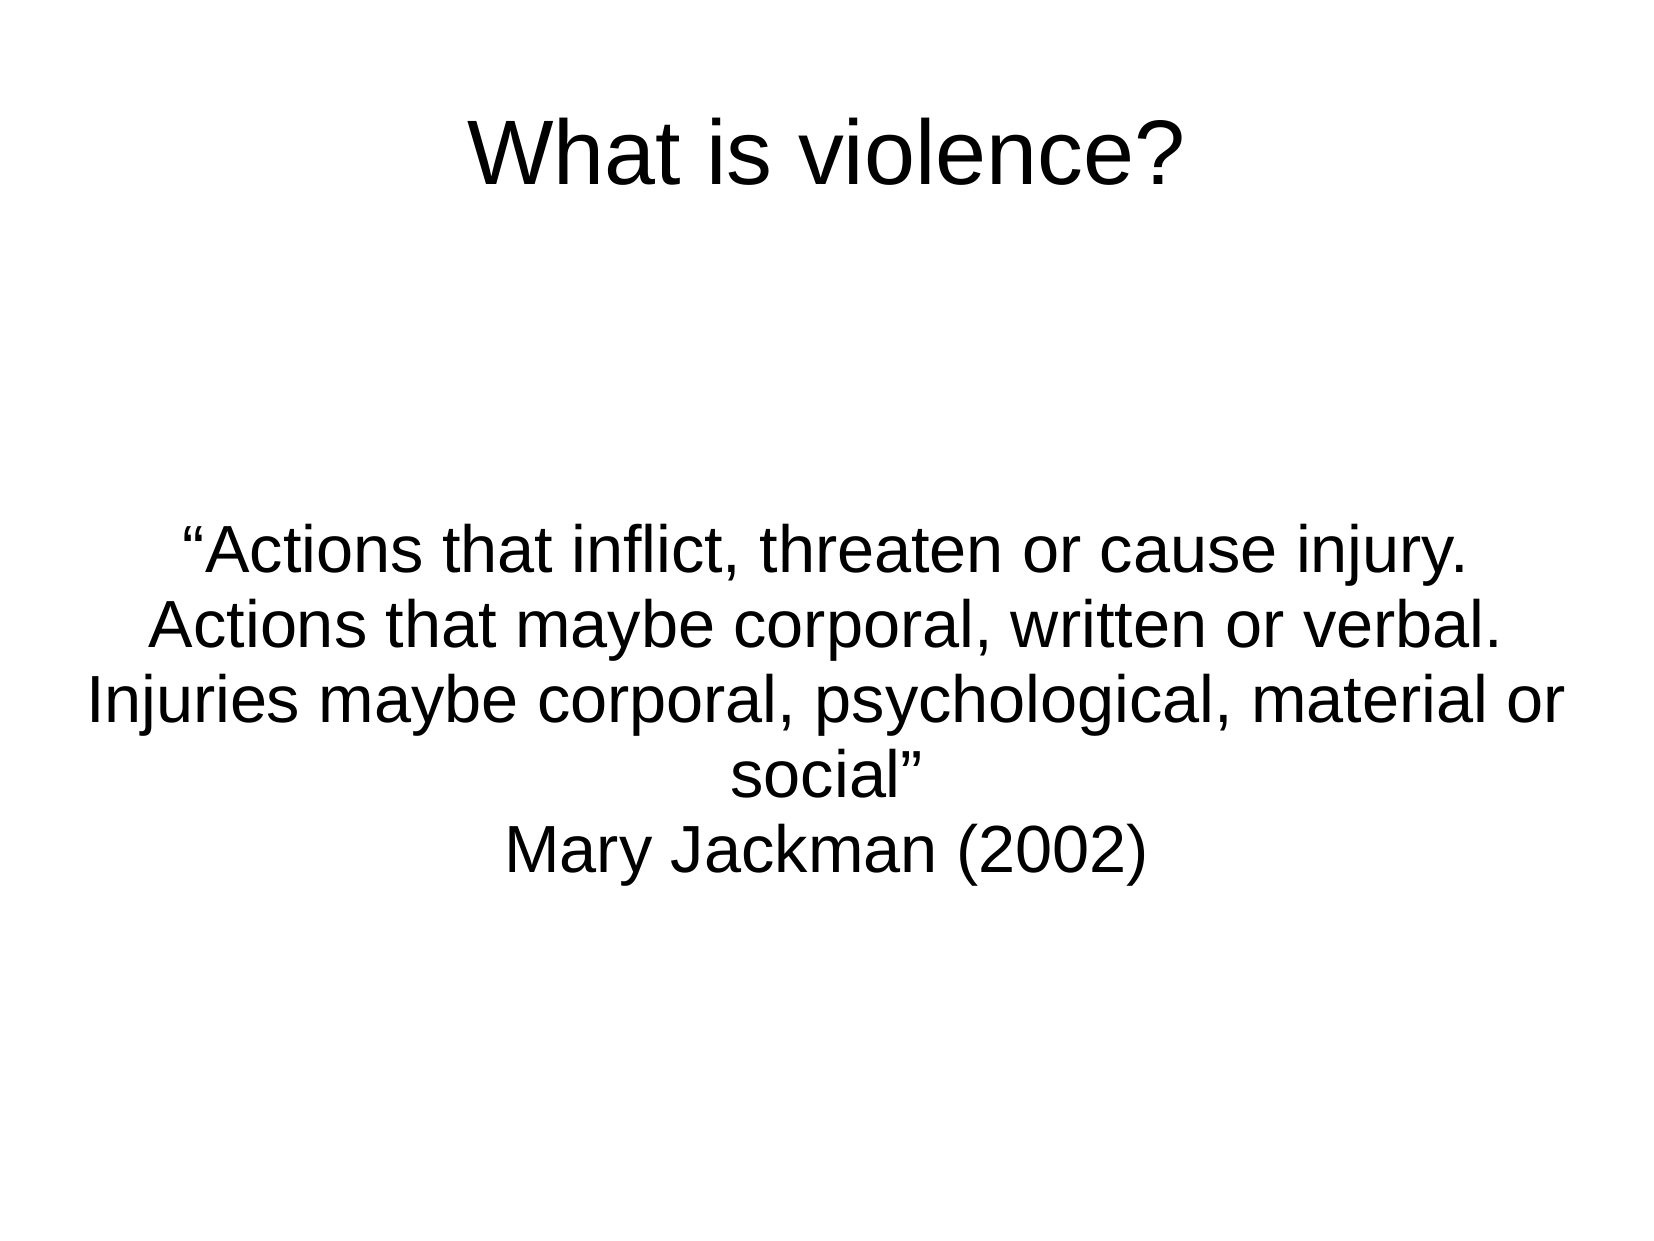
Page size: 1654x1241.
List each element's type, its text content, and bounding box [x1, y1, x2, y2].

title What is violence? [82, 56, 1571, 250]
subtitle “Actions that inflict, threaten or cause injury. Actions that maybe corporal, written or verbal. Injuries maybe corporal, psychological, material or social” Mary Jackman (2002) [82, 297, 1571, 1102]
